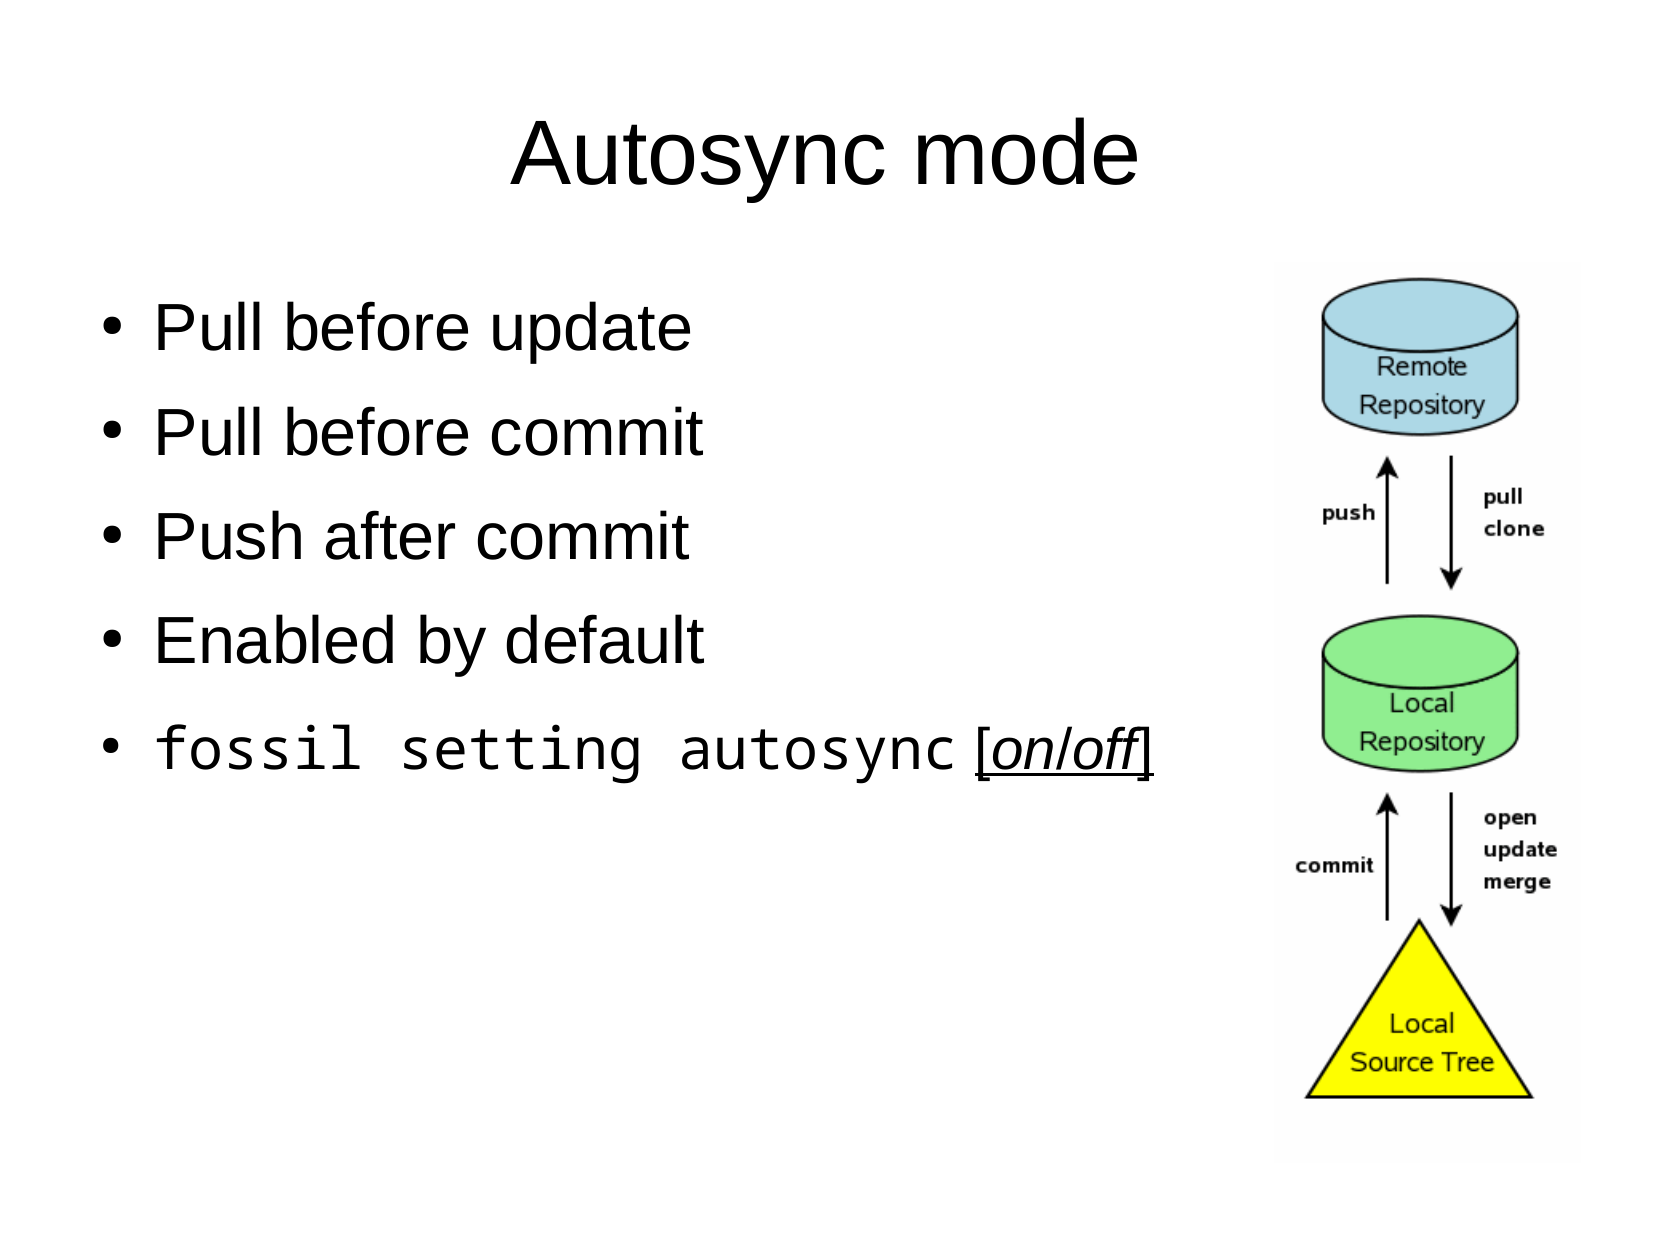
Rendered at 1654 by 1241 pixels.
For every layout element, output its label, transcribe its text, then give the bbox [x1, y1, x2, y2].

list Pull before update Pull before commit Push after commit Enabled by default fossil setting autosync [on/off] [82, 290, 1201, 1095]
title Autosync mode [82, 49, 1571, 257]
picture [1274, 262, 1581, 1163]
